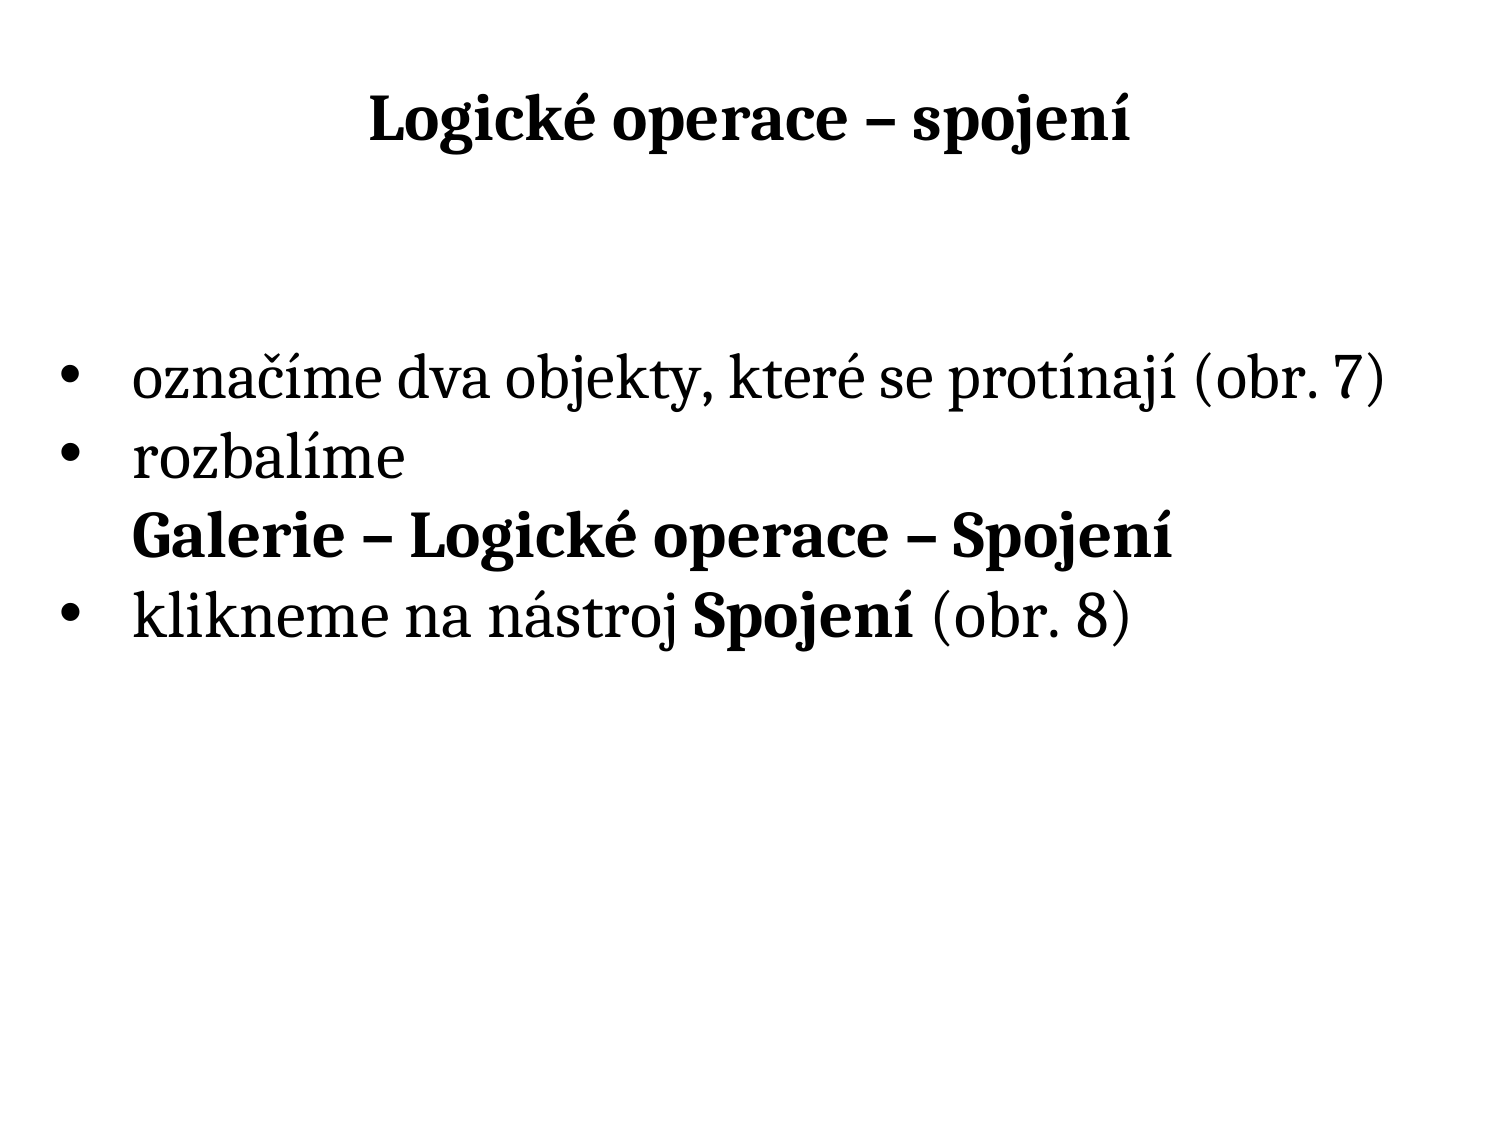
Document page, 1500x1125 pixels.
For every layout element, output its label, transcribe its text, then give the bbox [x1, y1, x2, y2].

text_box označíme dva objekty, které se protínají (obr. 7) rozbalíme Galerie – Logické operace – Spojení klikneme na nástroj Spojení (obr. 8) [0, 326, 1500, 740]
text_box Logické operace – spojení [0, 66, 1500, 162]
